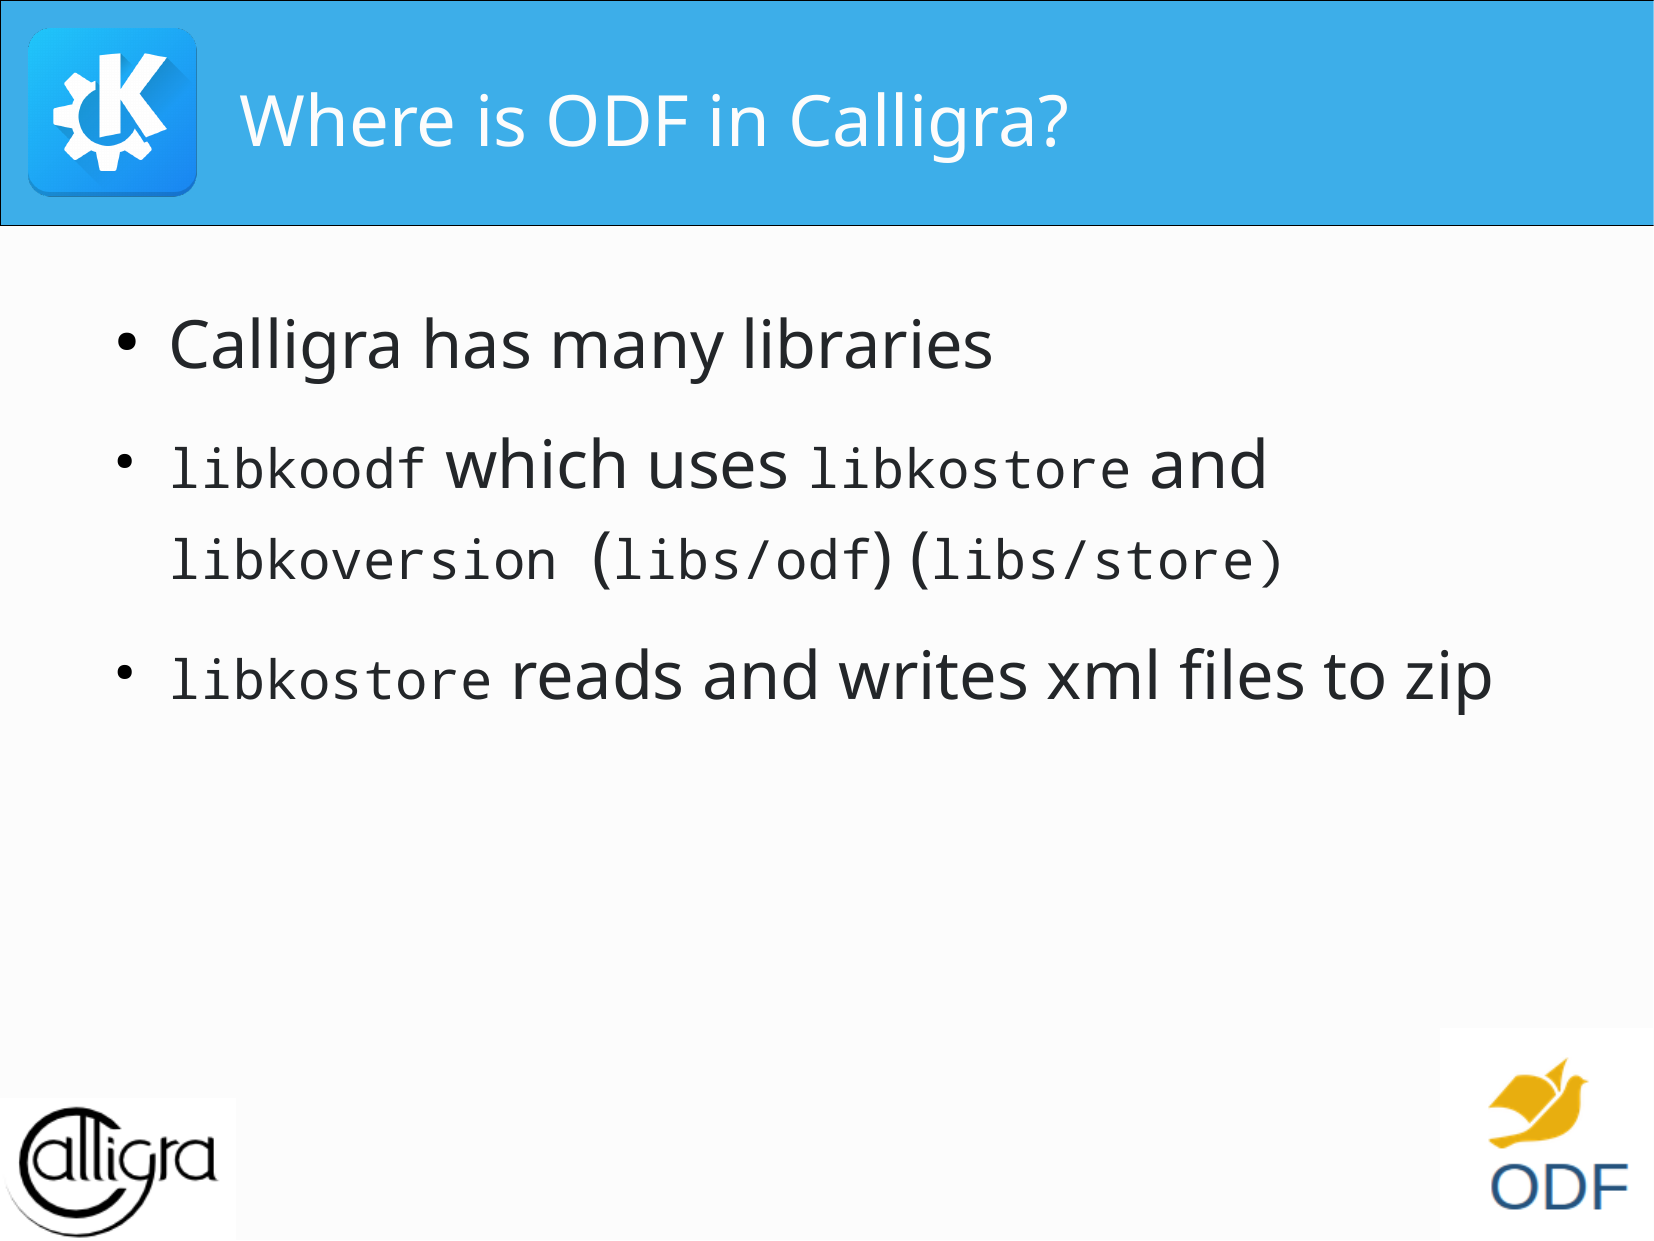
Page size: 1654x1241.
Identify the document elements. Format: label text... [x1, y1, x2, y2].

picture [1440, 1028, 1654, 1241]
title Where is ODF in Calligra? [225, 14, 1575, 222]
list Calligra has many libraries libkoodf which uses libkostore and libkoversion (libs/odf) (libs/store) libkostore reads and writes xml files to zip [82, 290, 1571, 1010]
picture [11, 11, 213, 213]
picture [0, 1098, 237, 1241]
